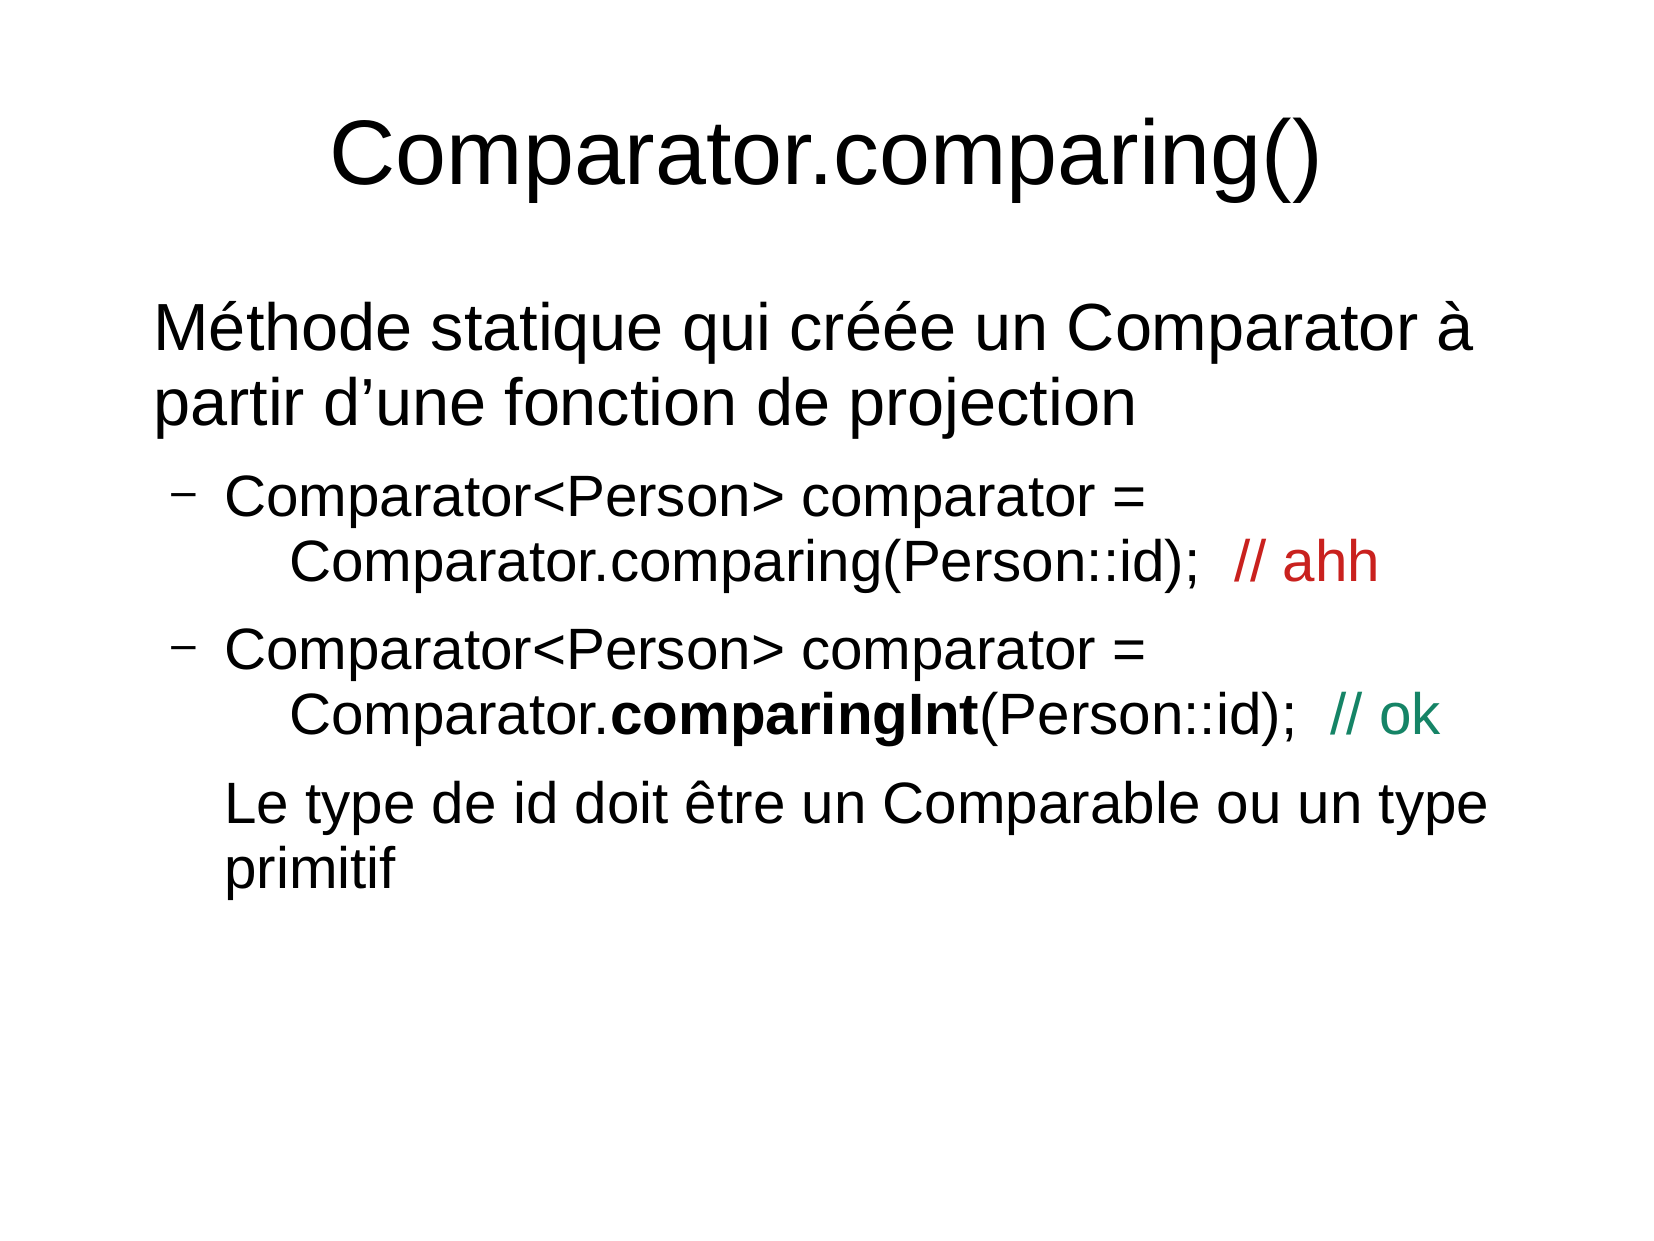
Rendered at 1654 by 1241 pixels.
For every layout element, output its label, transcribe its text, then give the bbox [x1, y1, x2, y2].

list Méthode statique qui créée un Comparator à partir d’une fonction de projection Comparator<Person> comparator = Comparator.comparing(Person::id); // ahh Comparator<Person> comparator = Comparator.comparingInt(Person::id); // ok Le type de id doit être un Comparable ou un type primitif [82, 290, 1571, 1010]
title Comparator.comparing() [82, 49, 1571, 257]
